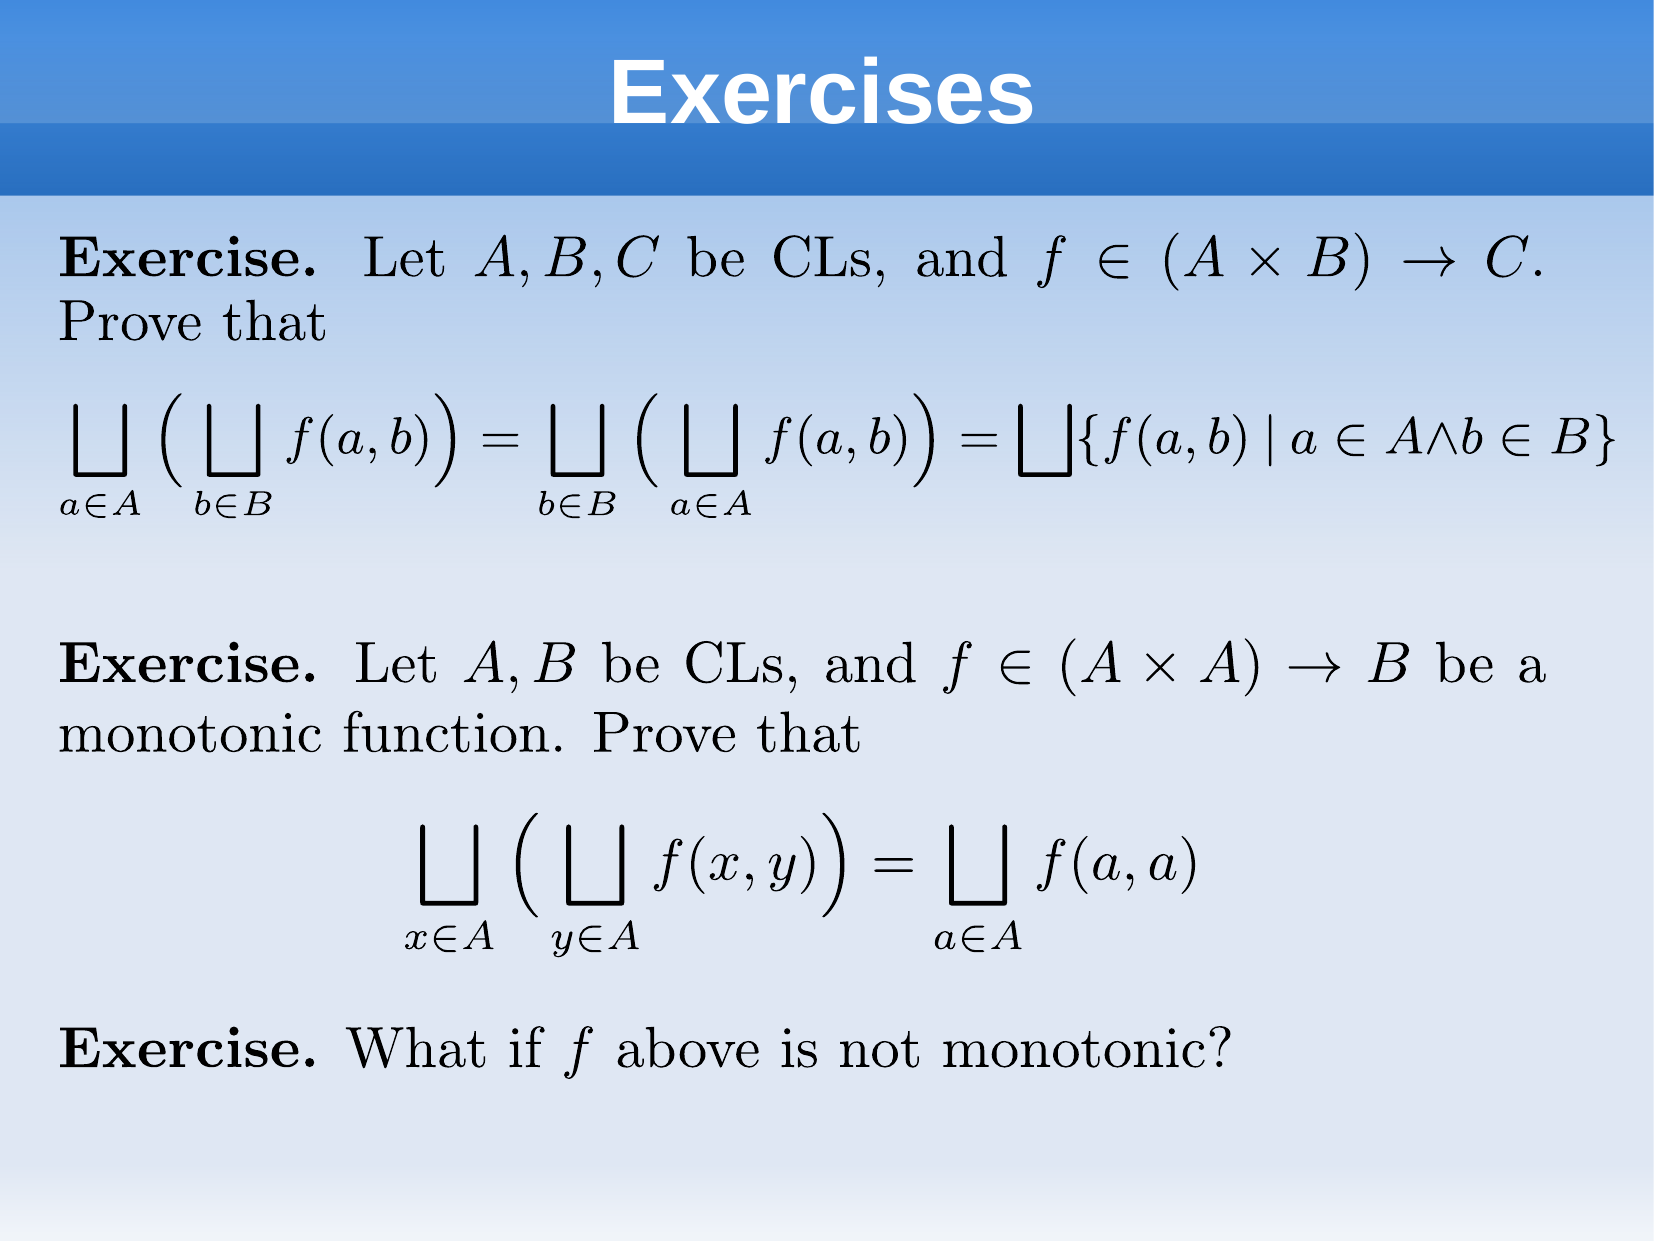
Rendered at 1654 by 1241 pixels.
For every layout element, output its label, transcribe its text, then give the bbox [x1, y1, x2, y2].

title Exercises [59, 0, 1588, 188]
text_box [57, 232, 1619, 1079]
picture [0, 0, 1654, 1241]
